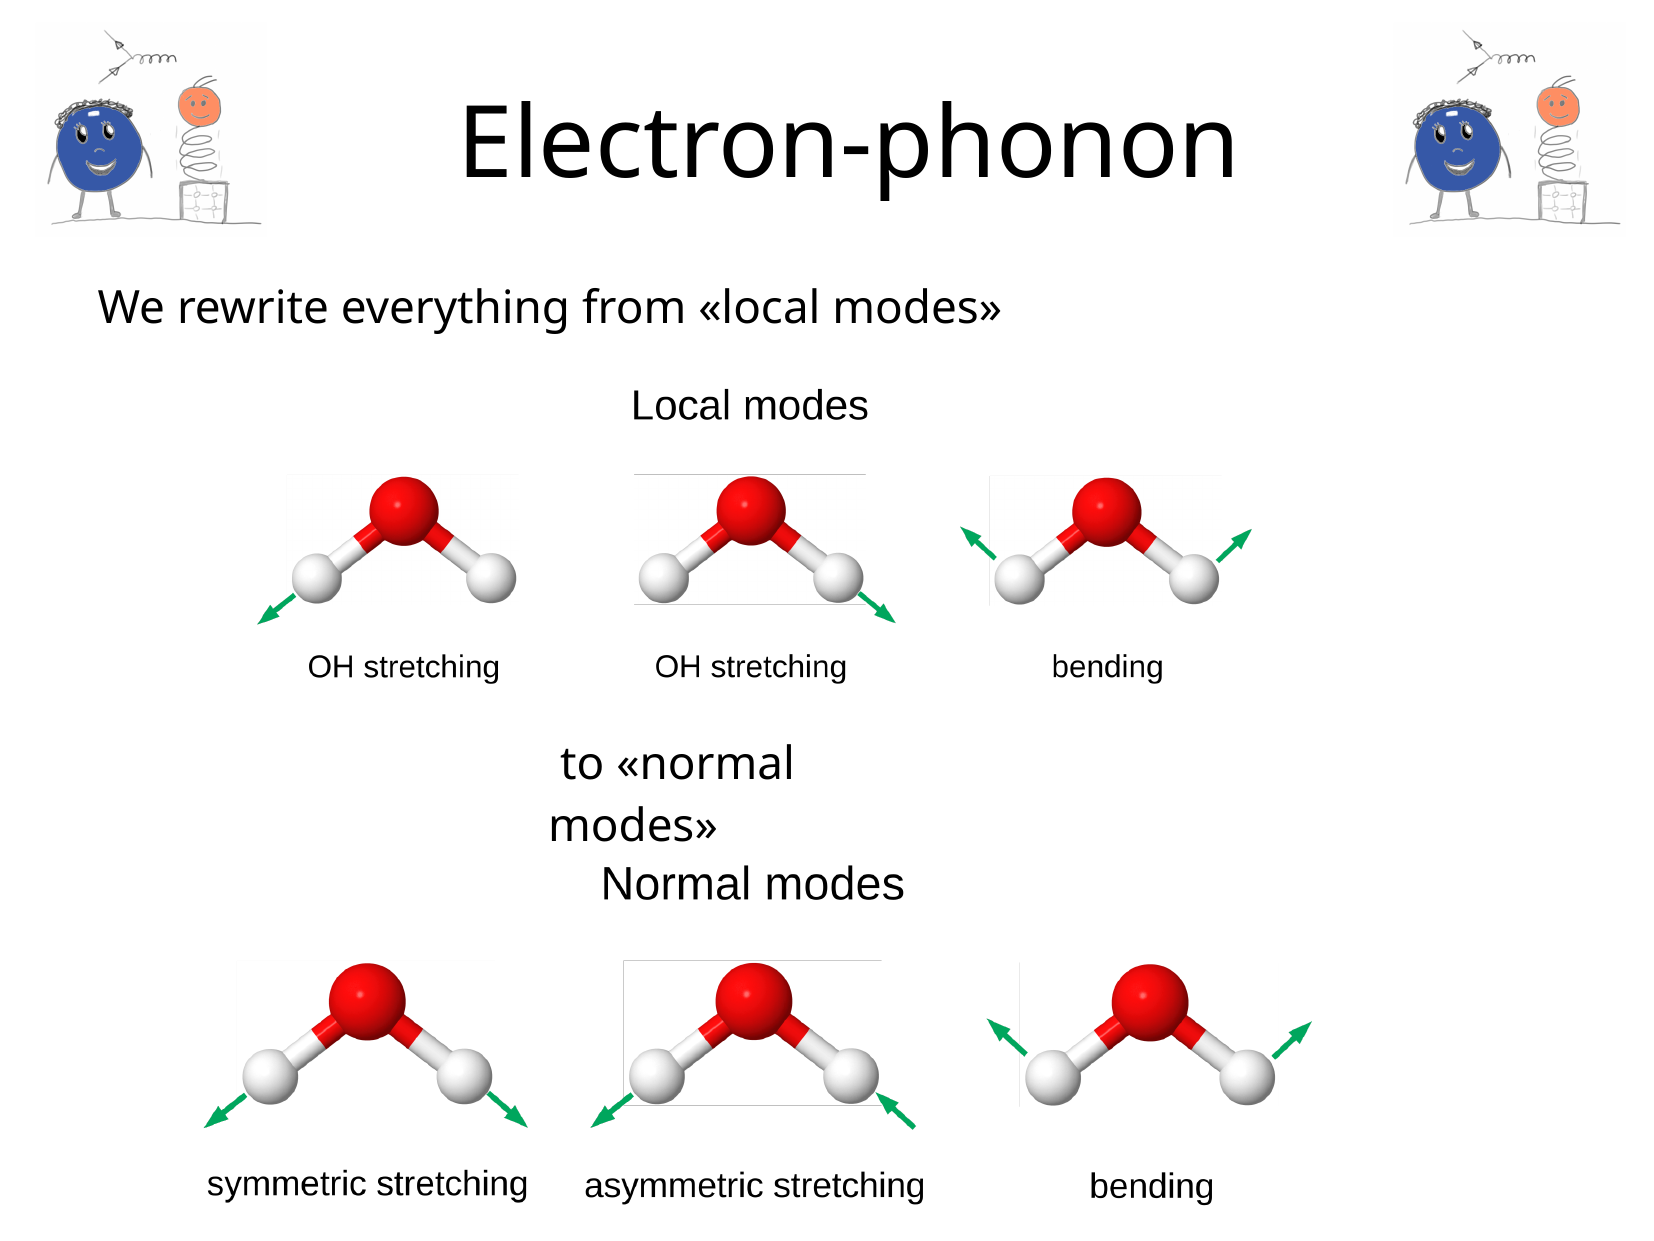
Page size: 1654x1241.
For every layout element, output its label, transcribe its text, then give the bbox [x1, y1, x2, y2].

picture [188, 850, 1312, 1210]
text_box to «normal modes» [533, 722, 969, 804]
picture [35, 22, 267, 237]
picture [1393, 22, 1626, 237]
title Electron-phonon [377, 0, 1347, 267]
text_box We rewrite everything from «local modes» [82, 267, 1607, 355]
picture [243, 366, 1252, 694]
